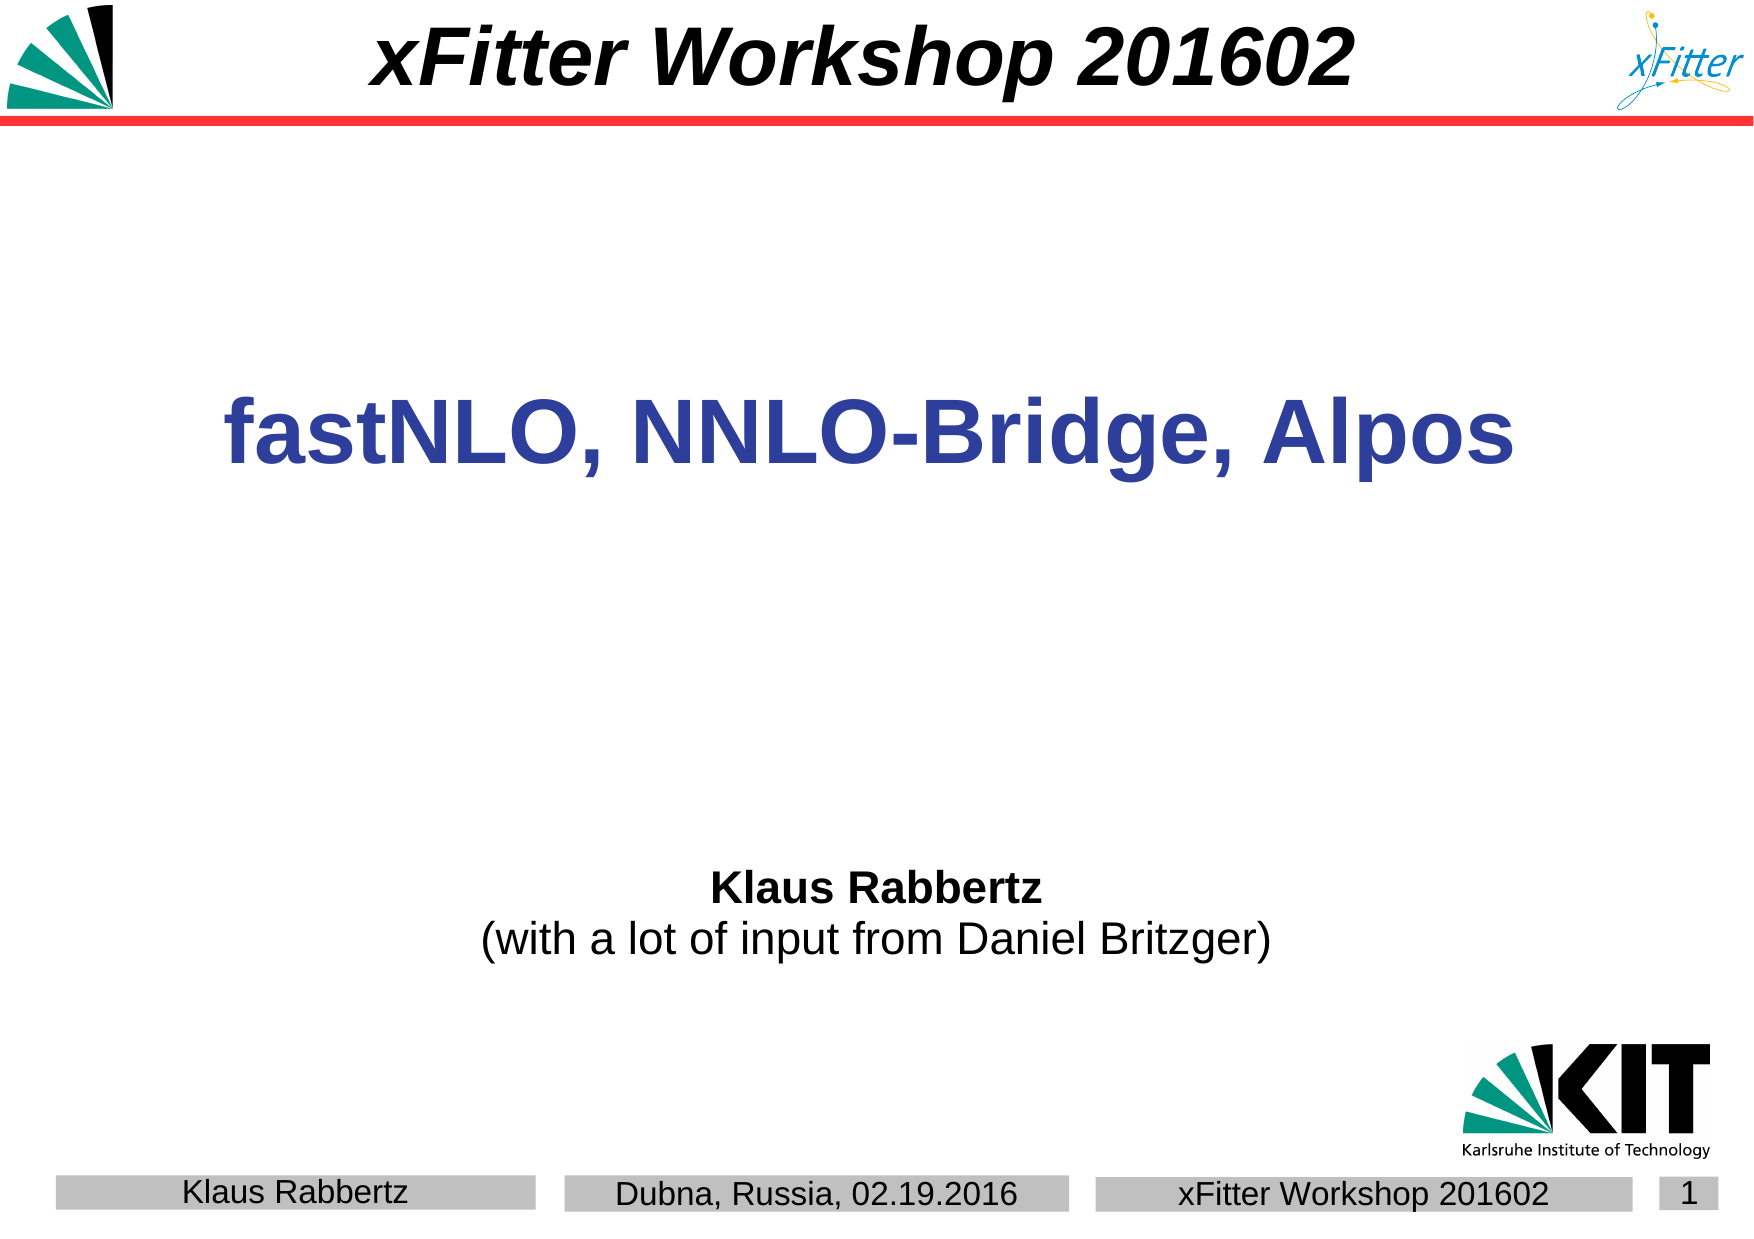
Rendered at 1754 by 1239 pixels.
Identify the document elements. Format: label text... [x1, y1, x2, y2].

title xFitter Workshop 201602 [123, 0, 1606, 114]
picture [1463, 1044, 1710, 1159]
text_box Klaus Rabbertz (with a lot of input from Daniel Britzger) [468, 855, 1285, 971]
picture [7, 5, 113, 110]
picture [1617, 11, 1744, 110]
text_box fastNLO, NNLO-Bridge, Alpos [212, 374, 1527, 490]
